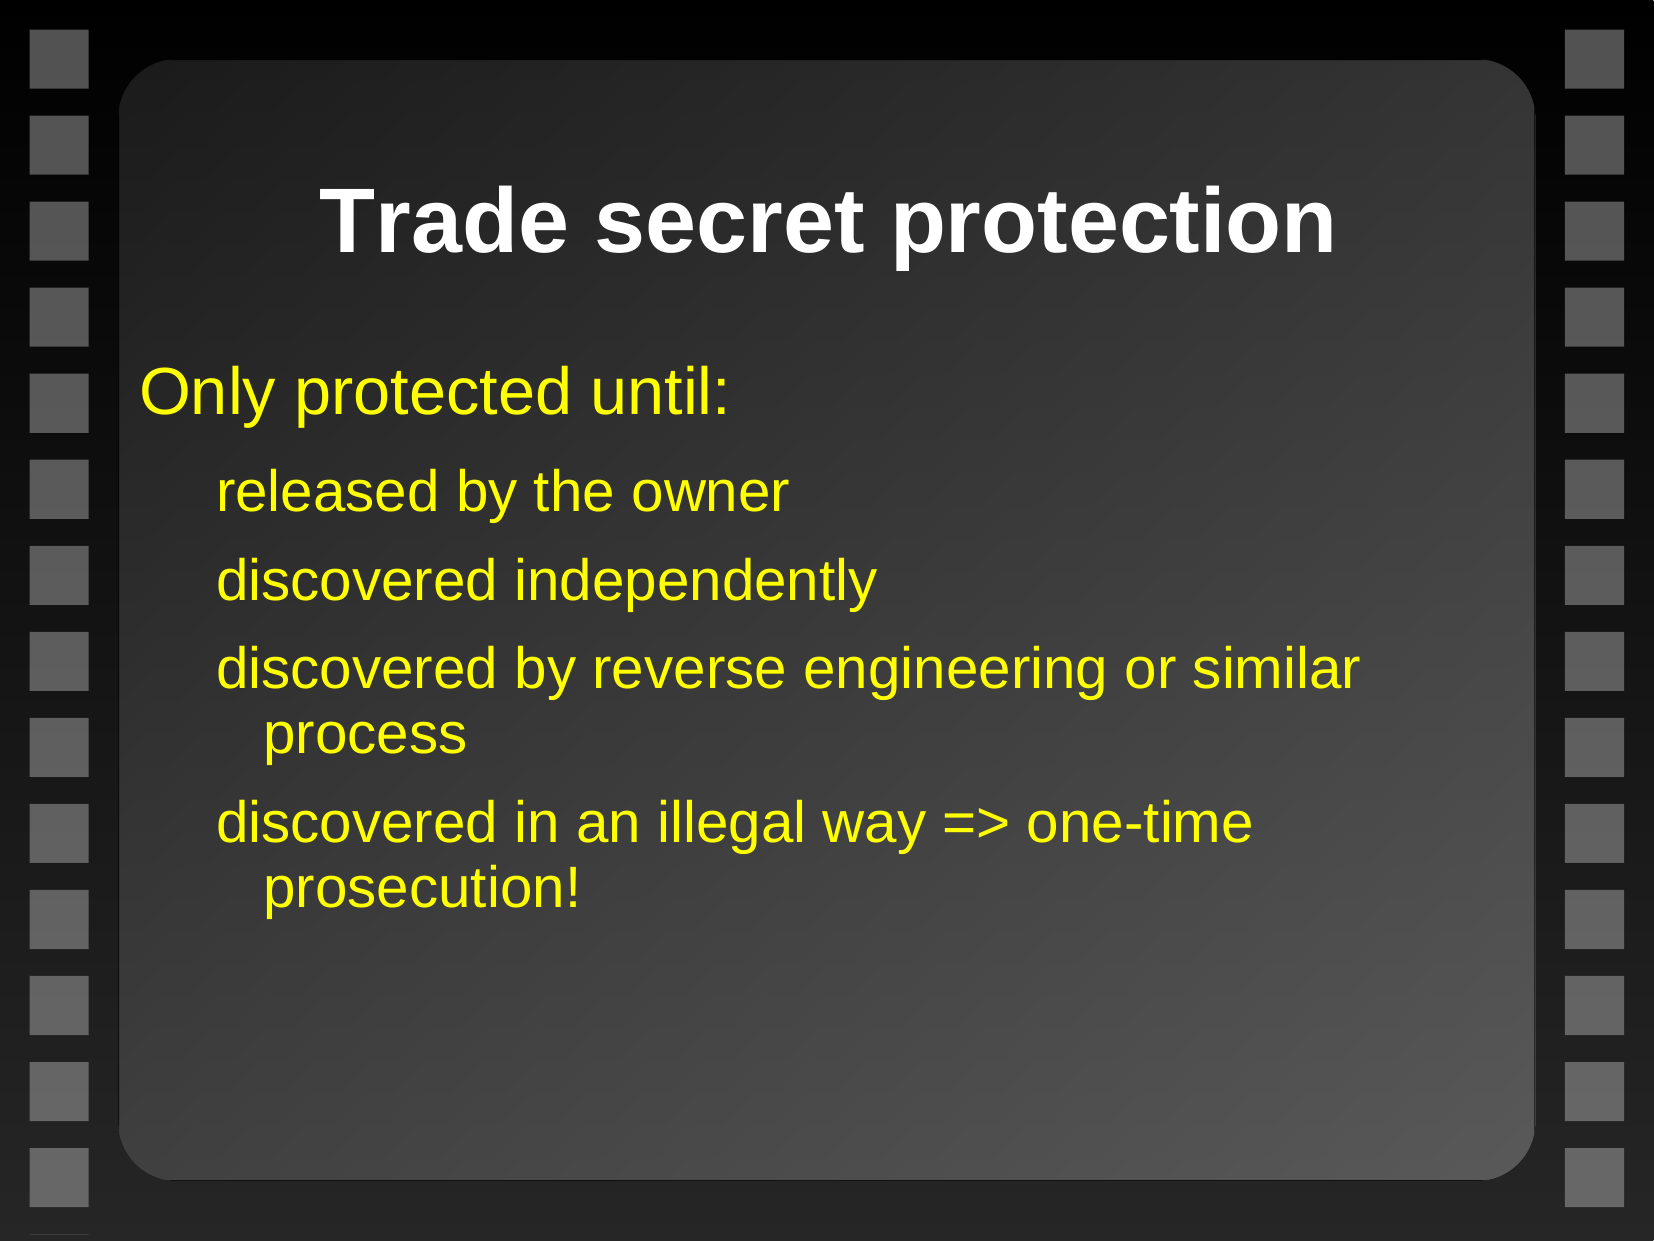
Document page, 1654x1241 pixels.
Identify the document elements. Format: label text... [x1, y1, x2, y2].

list Only protected until: released by the owner discovered independently discovered by reverse engineering or similar process discovered in an illegal way => one-time prosecution! [121, 354, 1534, 1127]
title Trade secret protection [123, 117, 1536, 325]
